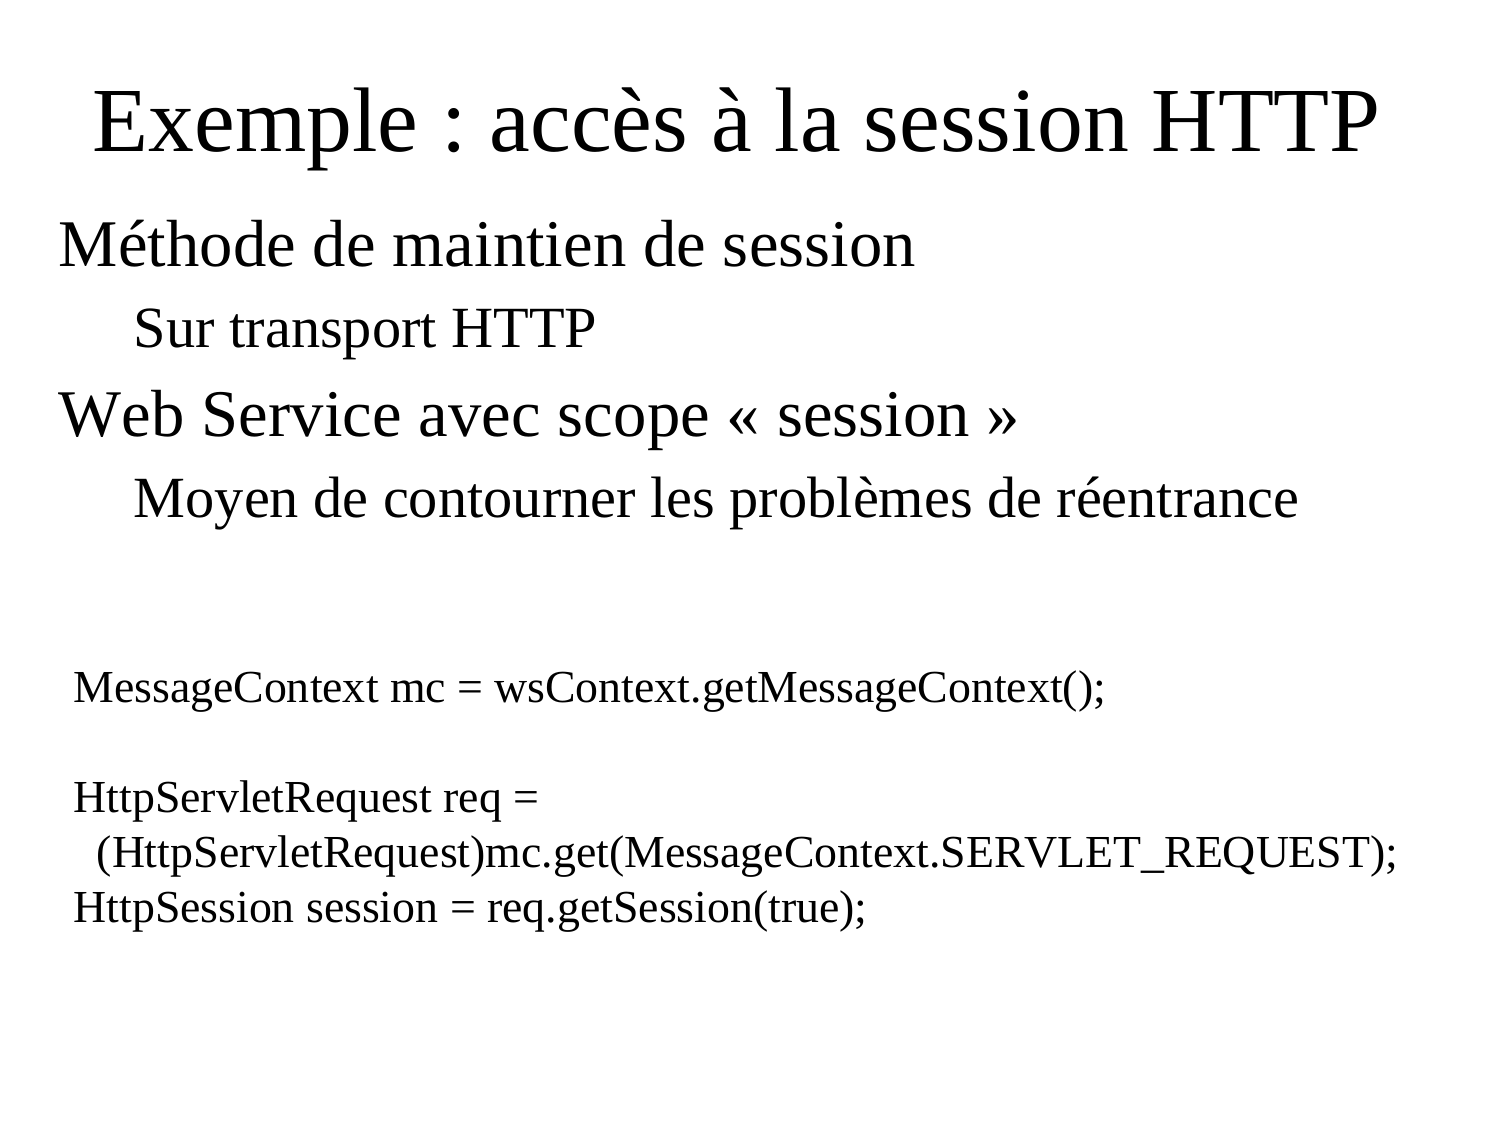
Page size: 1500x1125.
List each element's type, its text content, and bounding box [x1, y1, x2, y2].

list Méthode de maintien de session Sur transport HTTP Web Service avec scope « session » Moyen de contourner les problèmes de réentrance [59, 206, 1359, 621]
text_box MessageContext mc = wsContext.getMessageContext(); HttpServletRequest req = (HttpServletRequest)mc.get(MessageContext.SERVLET_REQUEST); HttpSession session = req.getSession(true); [59, 649, 1447, 1000]
title Exemple : accès à la session HTTP [88, 33, 1388, 207]
